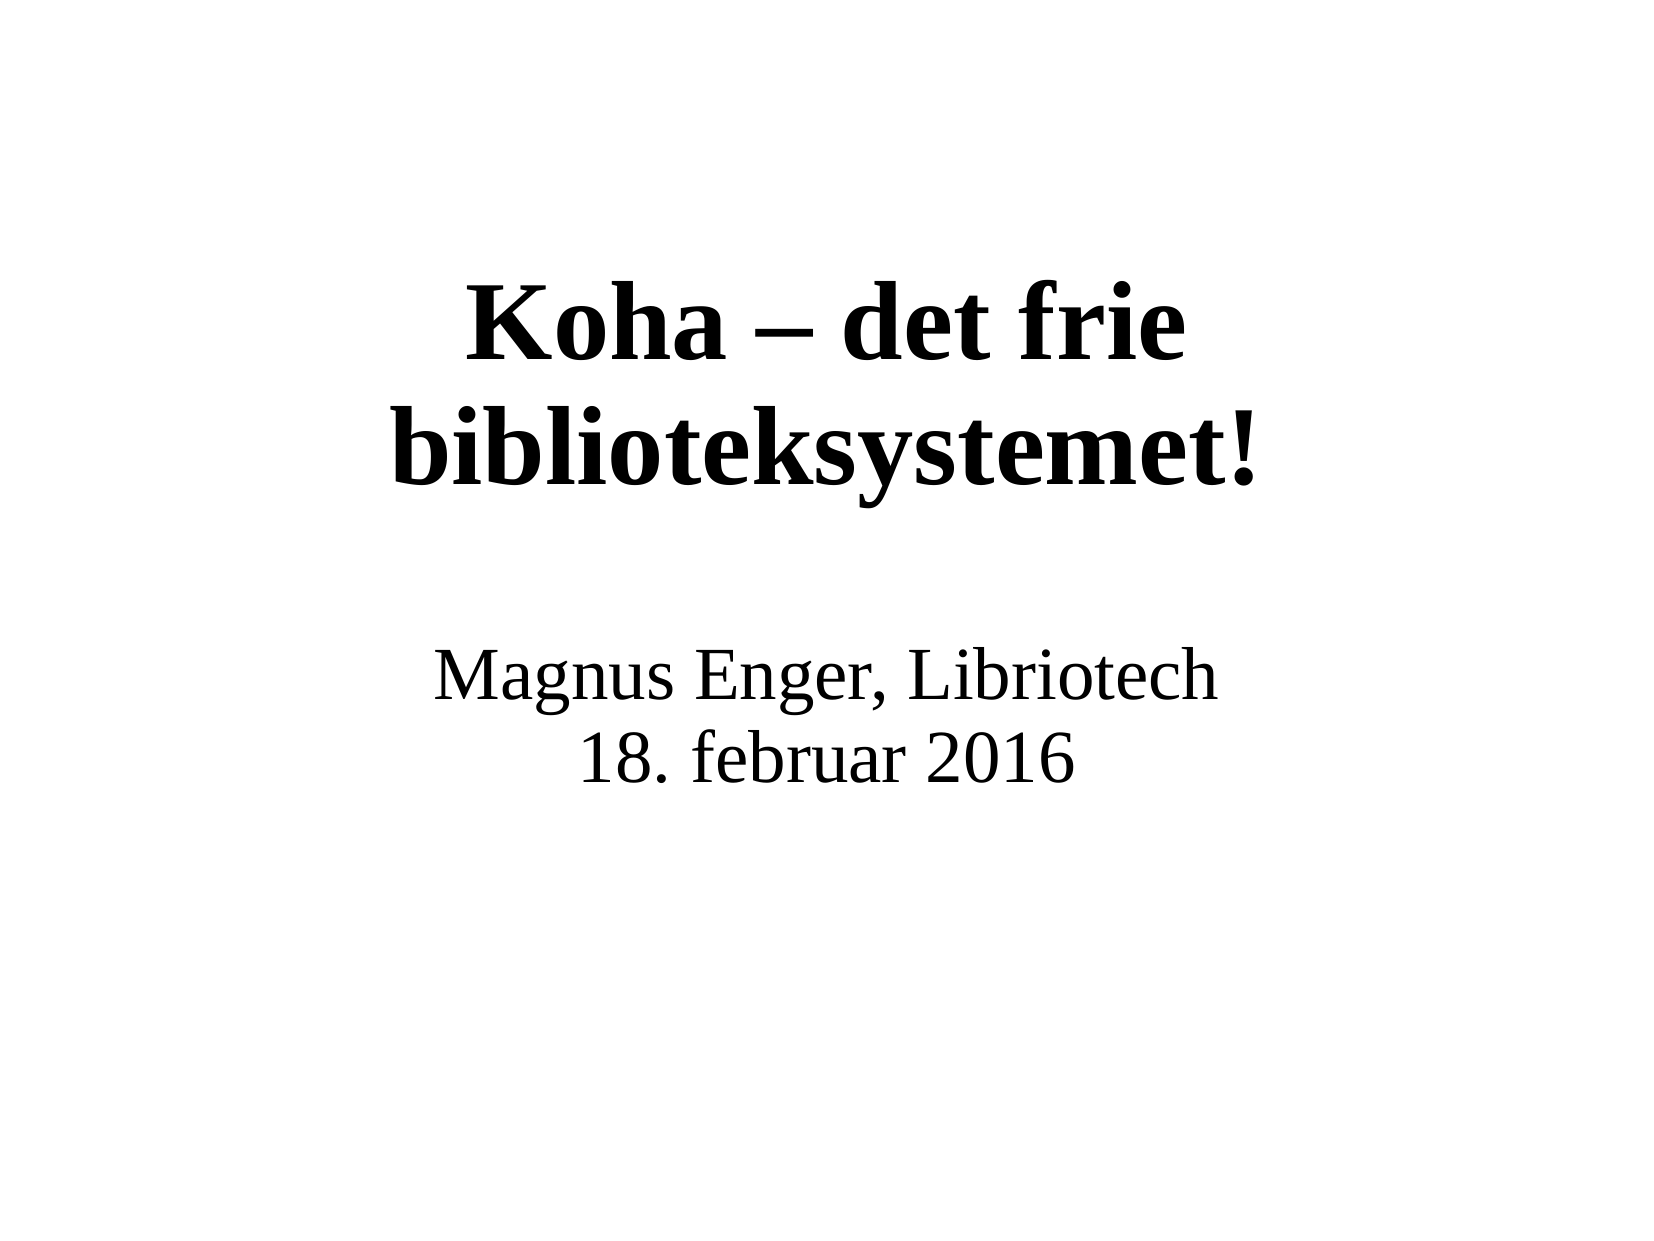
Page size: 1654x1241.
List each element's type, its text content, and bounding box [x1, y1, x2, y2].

subtitle Koha – det frie biblioteksystemet! Magnus Enger, Libriotech 18. februar 2016 [82, 49, 1571, 1010]
